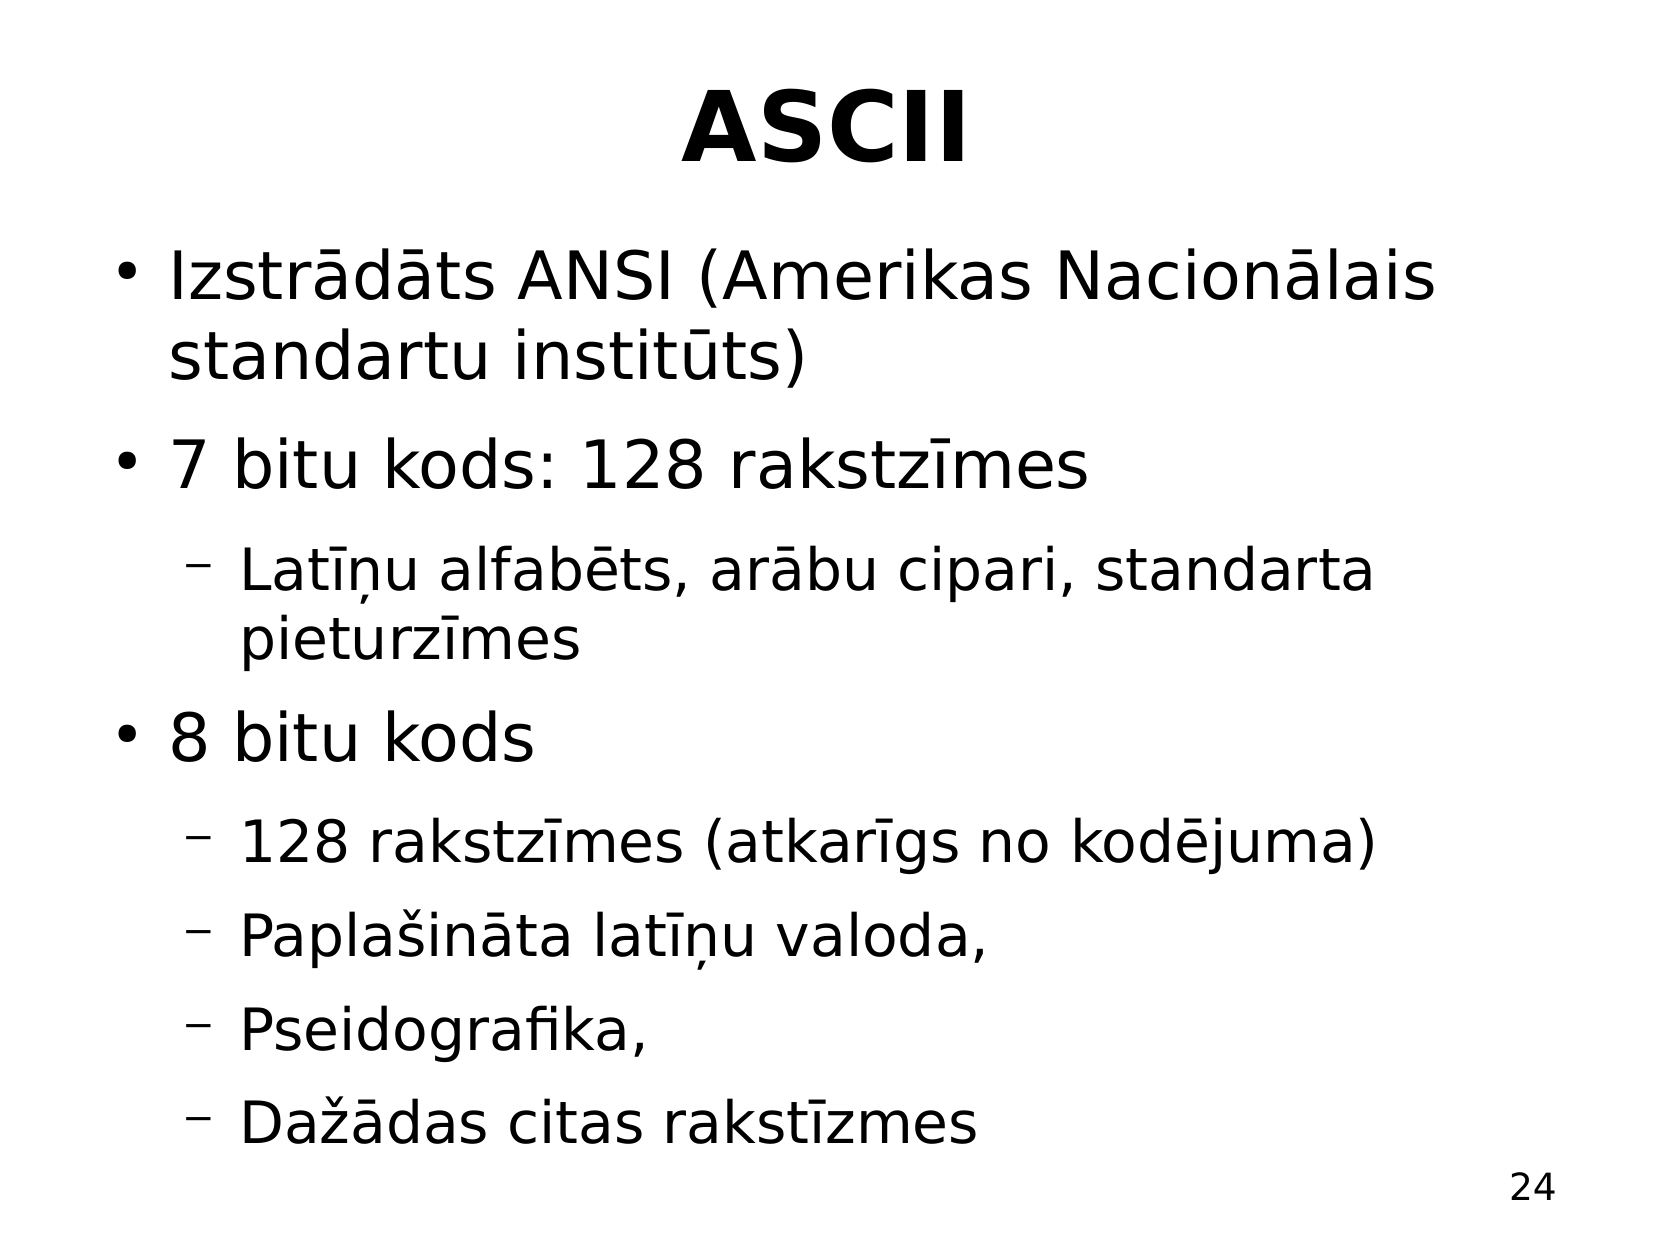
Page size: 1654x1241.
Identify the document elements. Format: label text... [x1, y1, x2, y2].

list Izstrādāts ANSI (Amerikas Nacionālais standartu institūts) 7 bitu kods: 128 rakstzīmes Latīņu alfabēts, arābu cipari, standarta pieturzīmes 8 bitu kods 128 rakstzīmes (atkarīgs no kodējuma) Paplašināta latīņu valoda, Pseidografika, Dažādas citas rakstīzmes [82, 225, 1538, 1186]
title ASCII [82, 49, 1571, 196]
